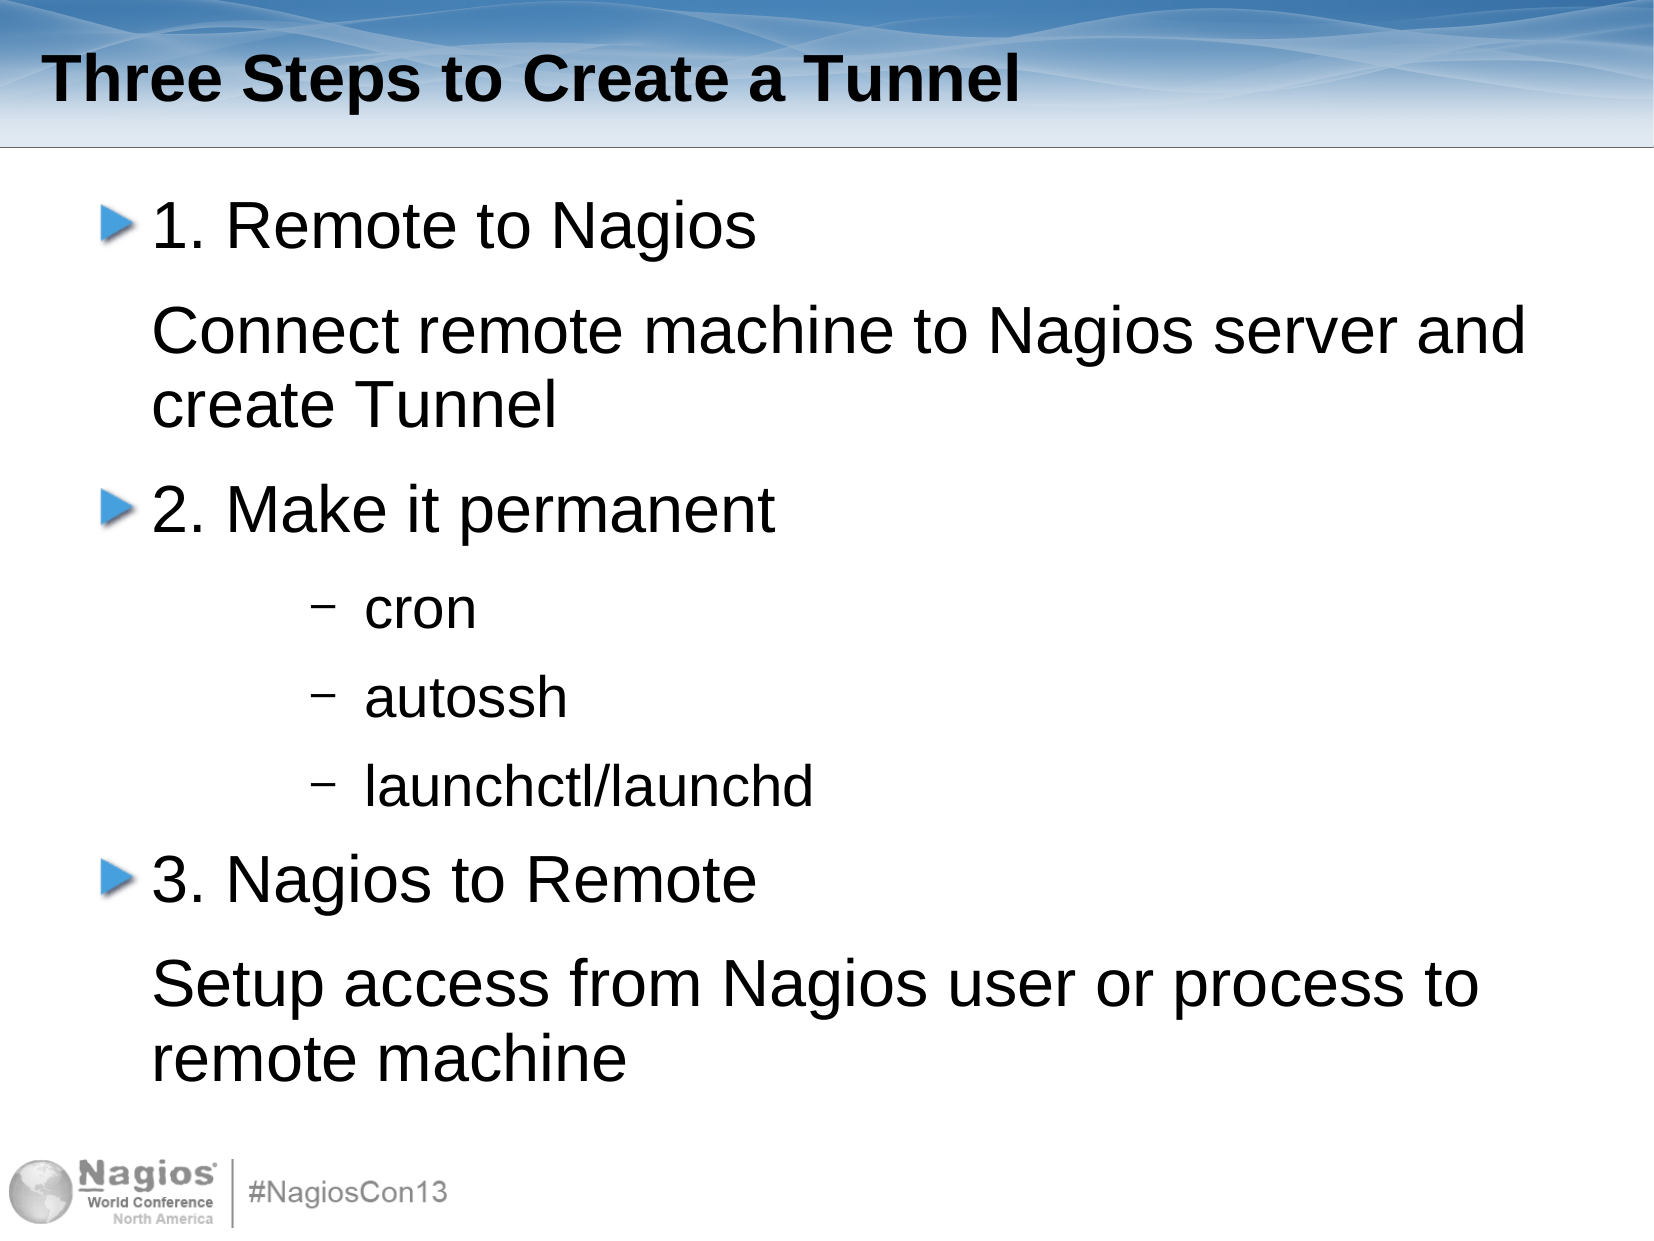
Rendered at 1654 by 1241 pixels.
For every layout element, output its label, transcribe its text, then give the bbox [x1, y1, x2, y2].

list 1. Remote to Nagios Connect remote machine to Nagios server and create Tunnel 2. Make it permanent cron autossh launchctl/launchd 3. Nagios to Remote Setup access from Nagios user or process to remote machine [80, 188, 1569, 1096]
picture [9, 1159, 453, 1228]
picture [0, 0, 1654, 147]
title Three Steps to Create a Tunnel [41, 29, 1248, 127]
